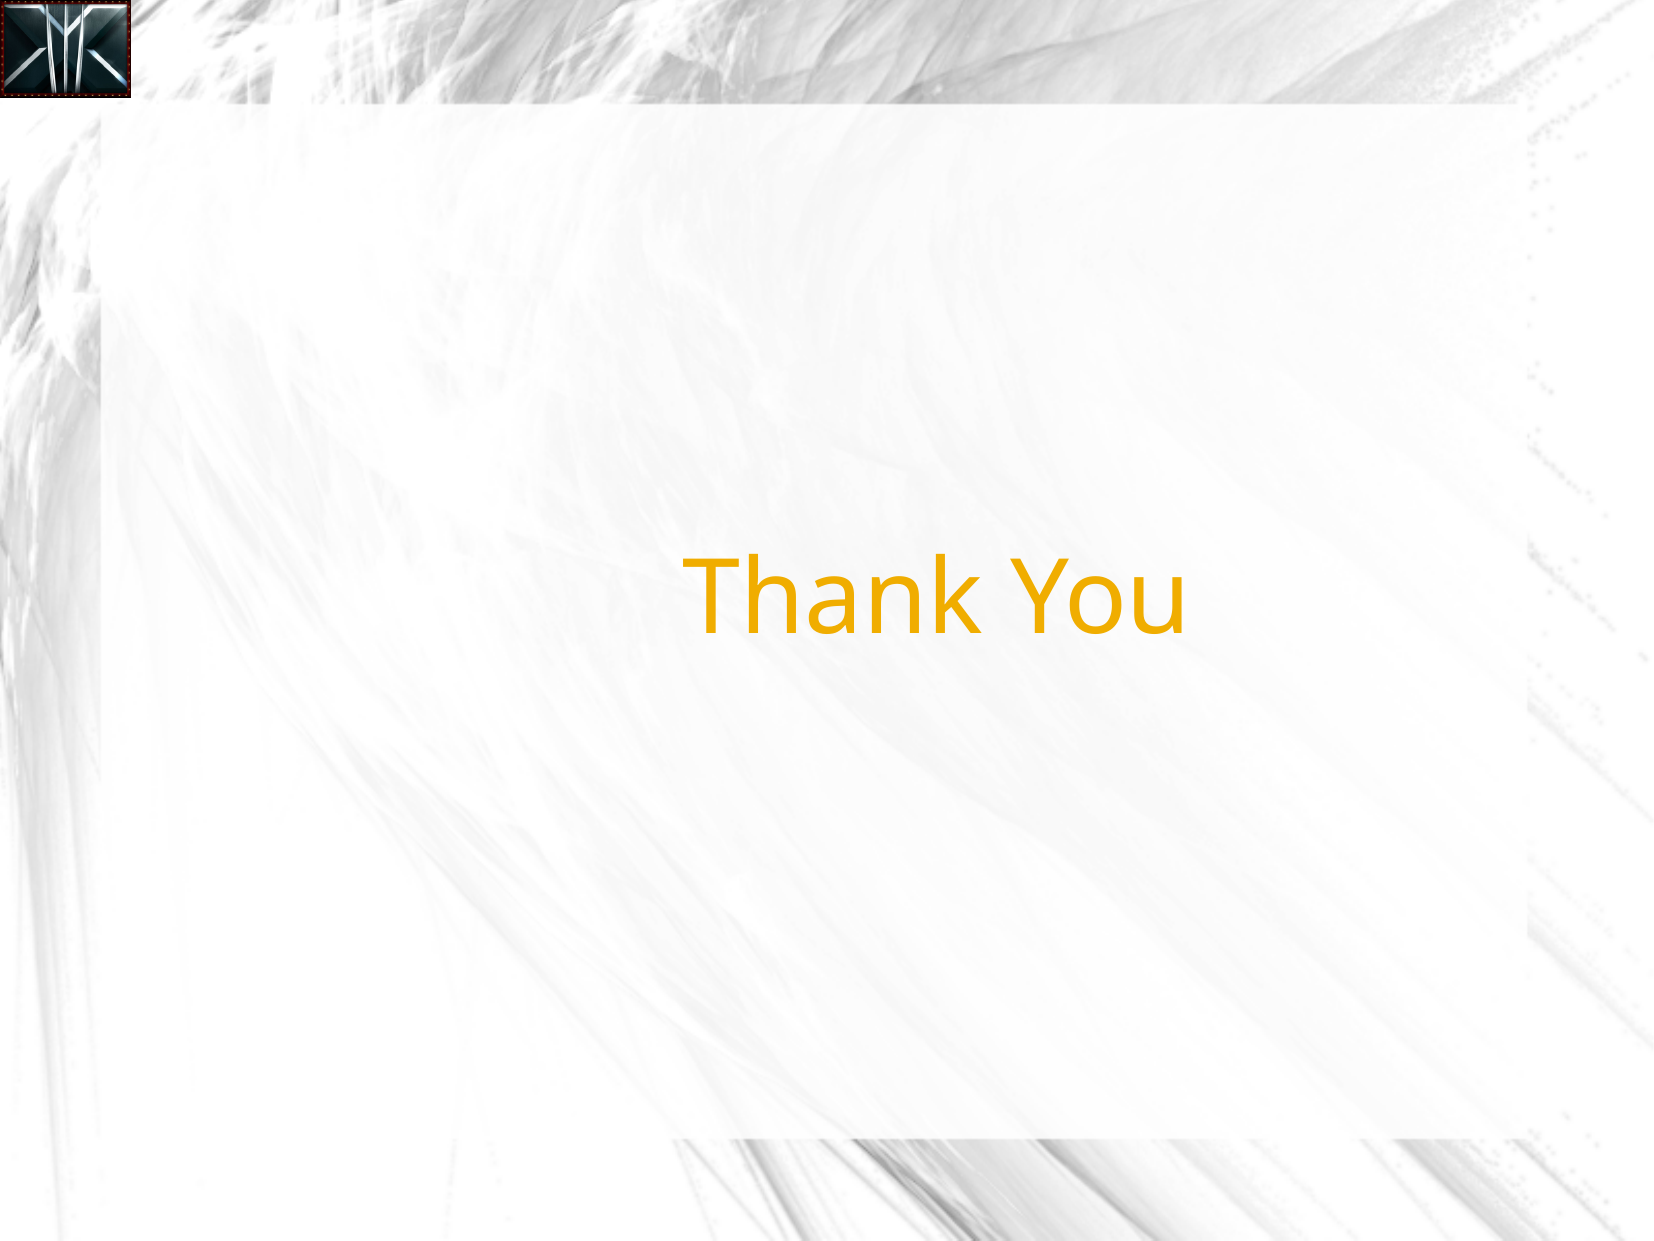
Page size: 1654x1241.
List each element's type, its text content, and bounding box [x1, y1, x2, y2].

picture [0, 0, 1654, 1241]
title Thank You [454, 440, 1420, 744]
